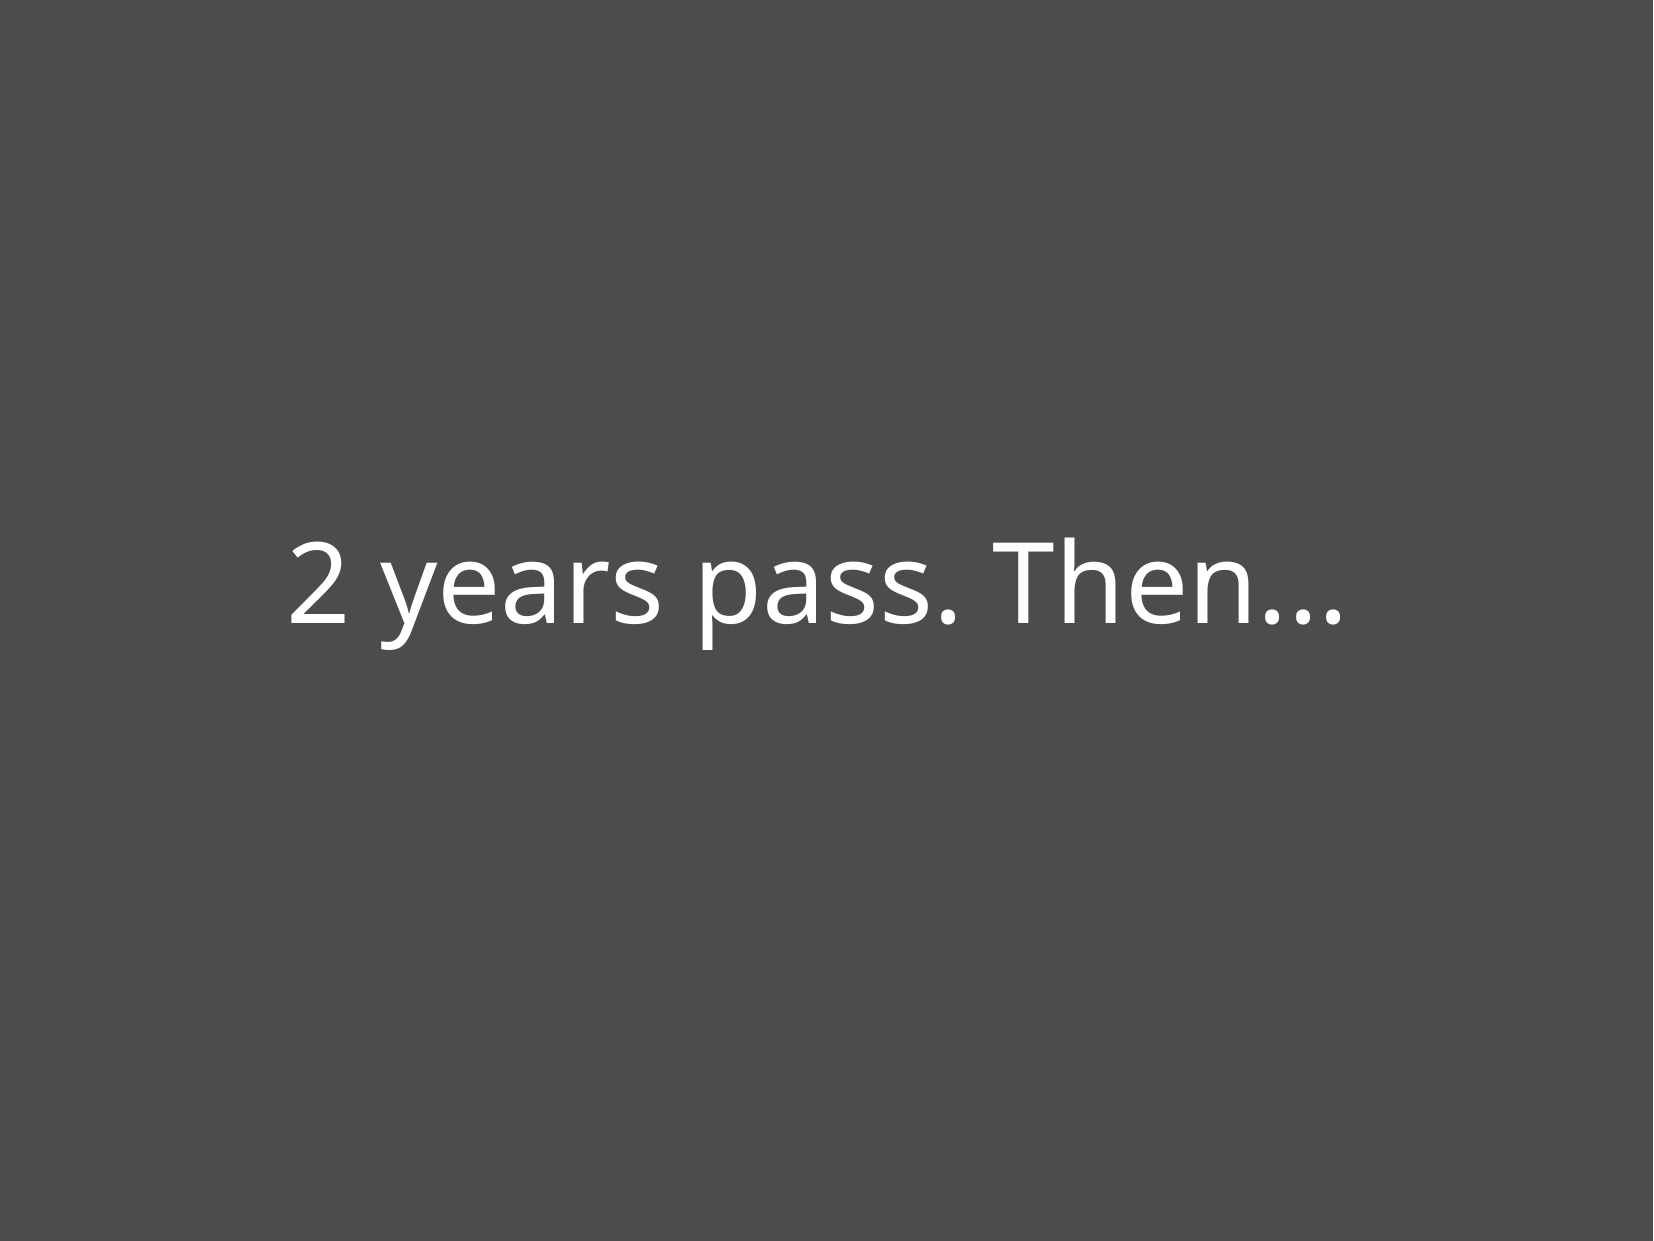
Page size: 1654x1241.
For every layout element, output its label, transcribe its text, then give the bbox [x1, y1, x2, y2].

title 2 years pass. Then... [112, 488, 1524, 696]
